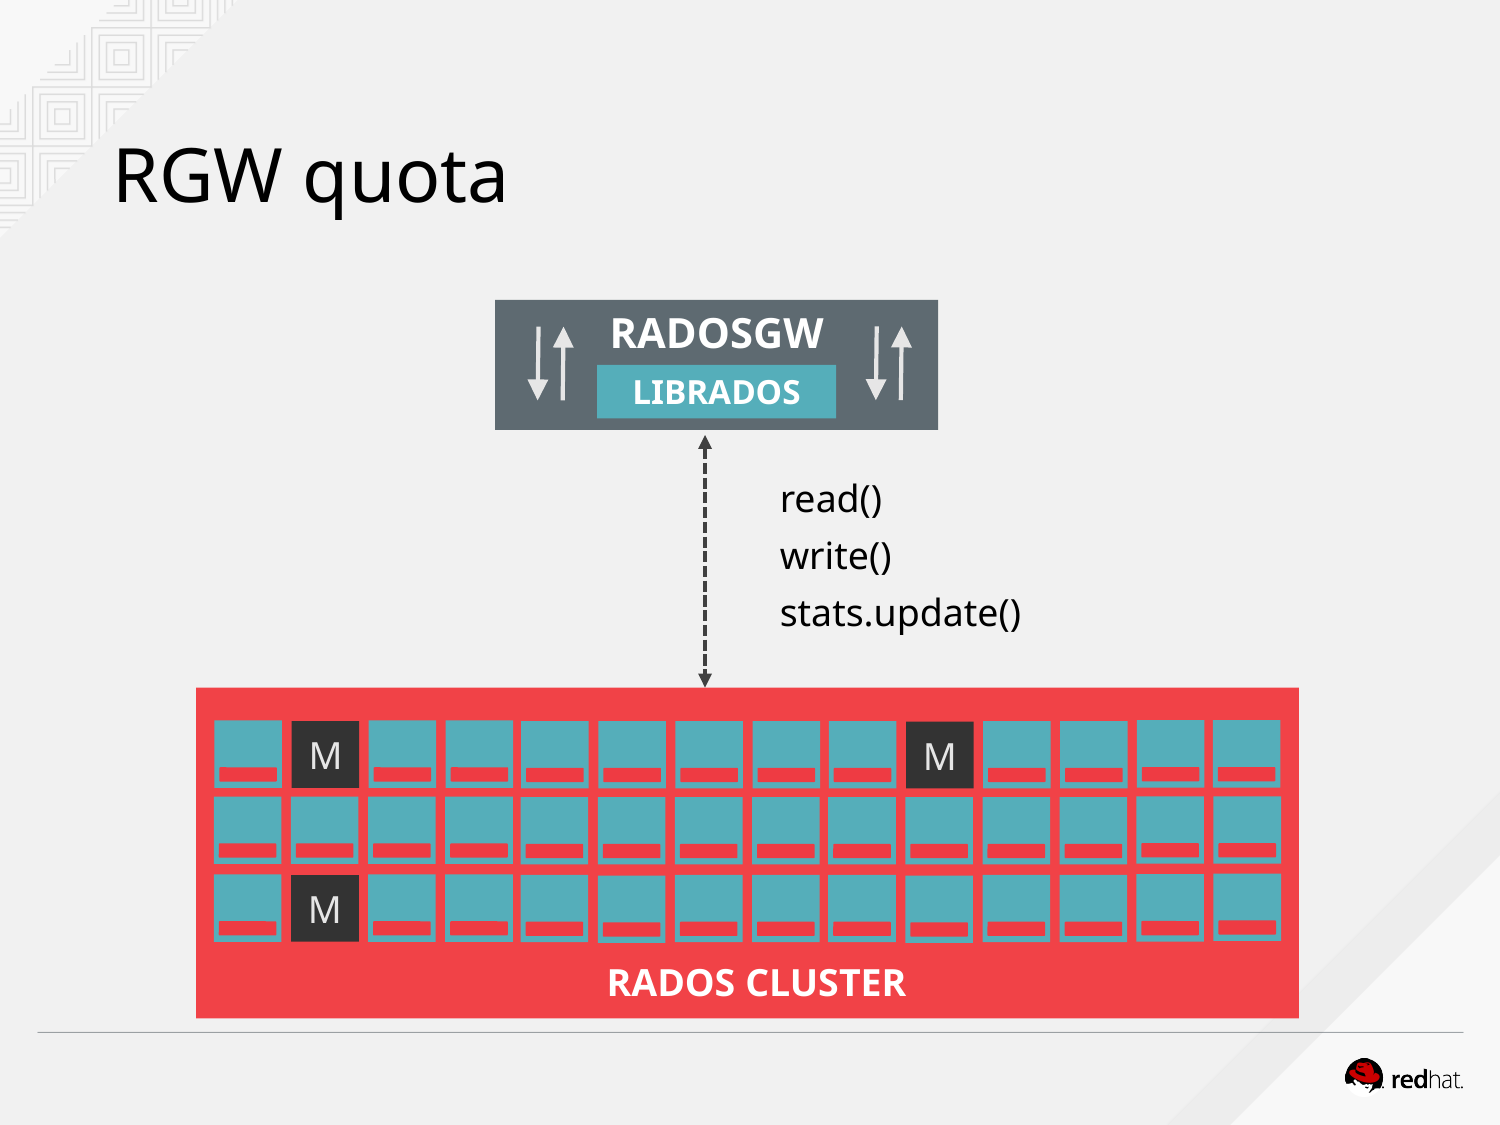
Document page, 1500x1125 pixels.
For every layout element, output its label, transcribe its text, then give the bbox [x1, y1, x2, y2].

text_box write() [765, 524, 1051, 578]
text_box stats.update() [765, 578, 1081, 681]
text_box LIBRADOS [597, 364, 837, 419]
text_box RADOS CLUSTER [591, 951, 922, 1012]
text_box M [906, 721, 974, 789]
text_box M [291, 721, 360, 788]
text_box M [291, 875, 359, 942]
text_box RADOSGW [495, 299, 939, 430]
title RGW quota [112, 0, 1388, 225]
text_box read() [765, 464, 1051, 524]
picture [0, 0, 1500, 1125]
text_box [196, 687, 1299, 1019]
